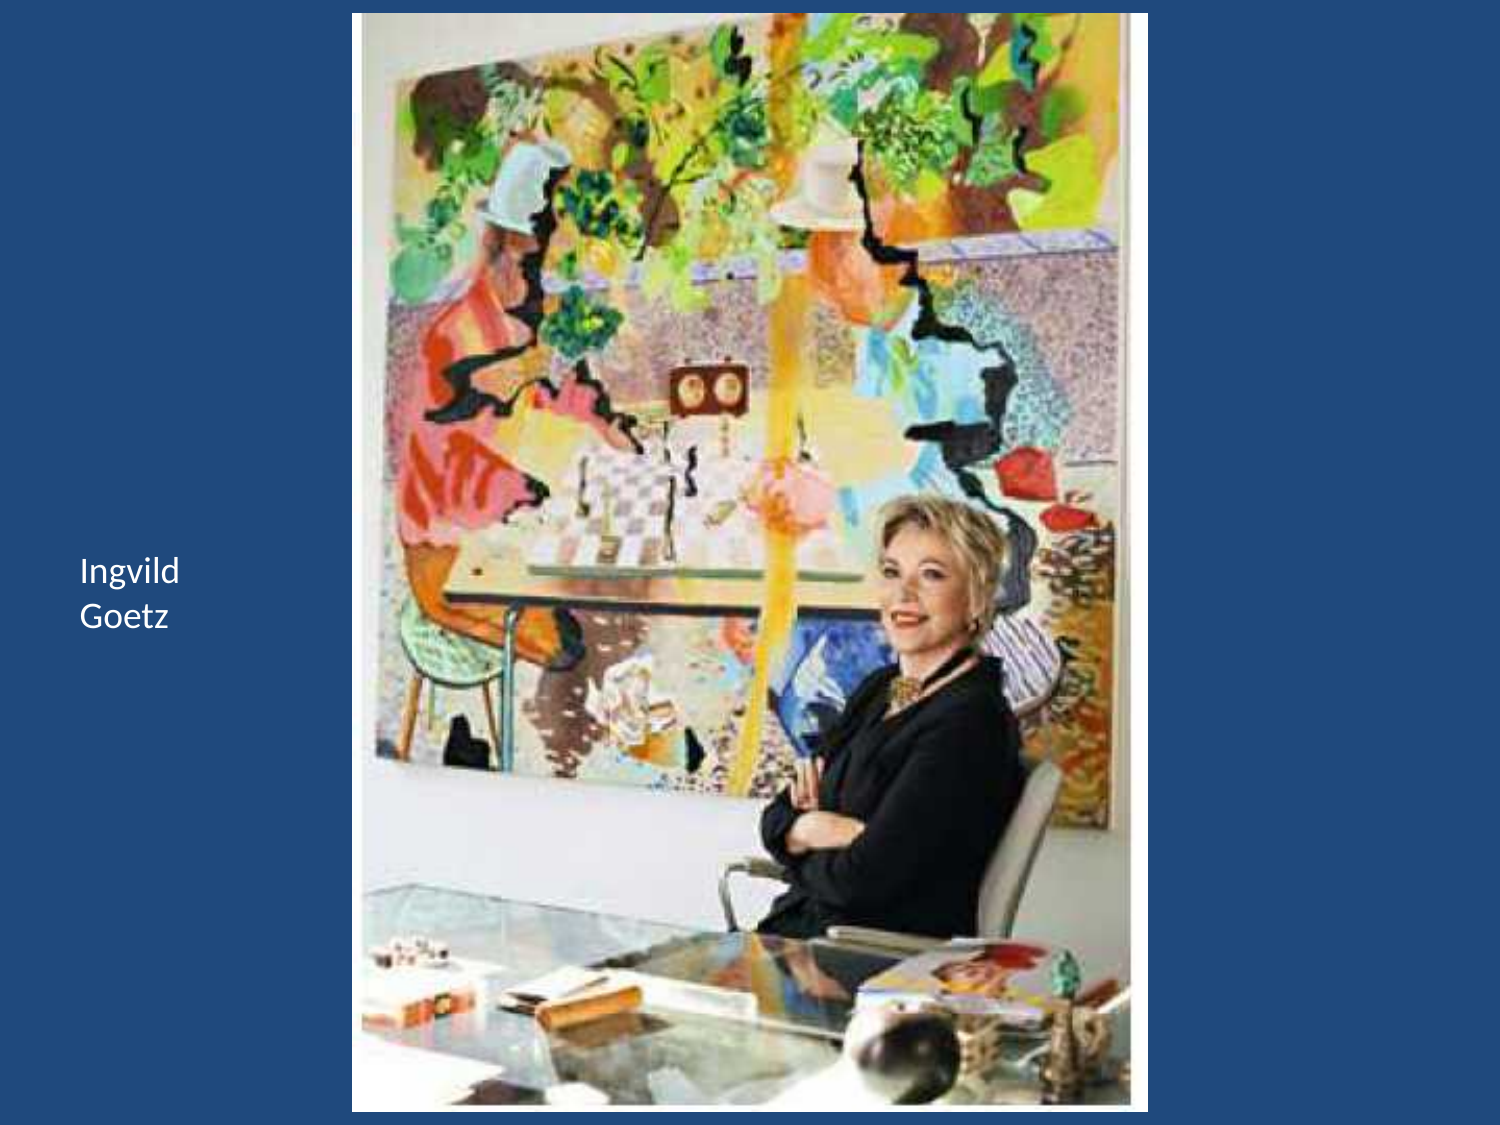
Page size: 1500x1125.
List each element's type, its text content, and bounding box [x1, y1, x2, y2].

text_box Ingvild Goetz [64, 538, 242, 644]
picture [352, 13, 1148, 1112]
